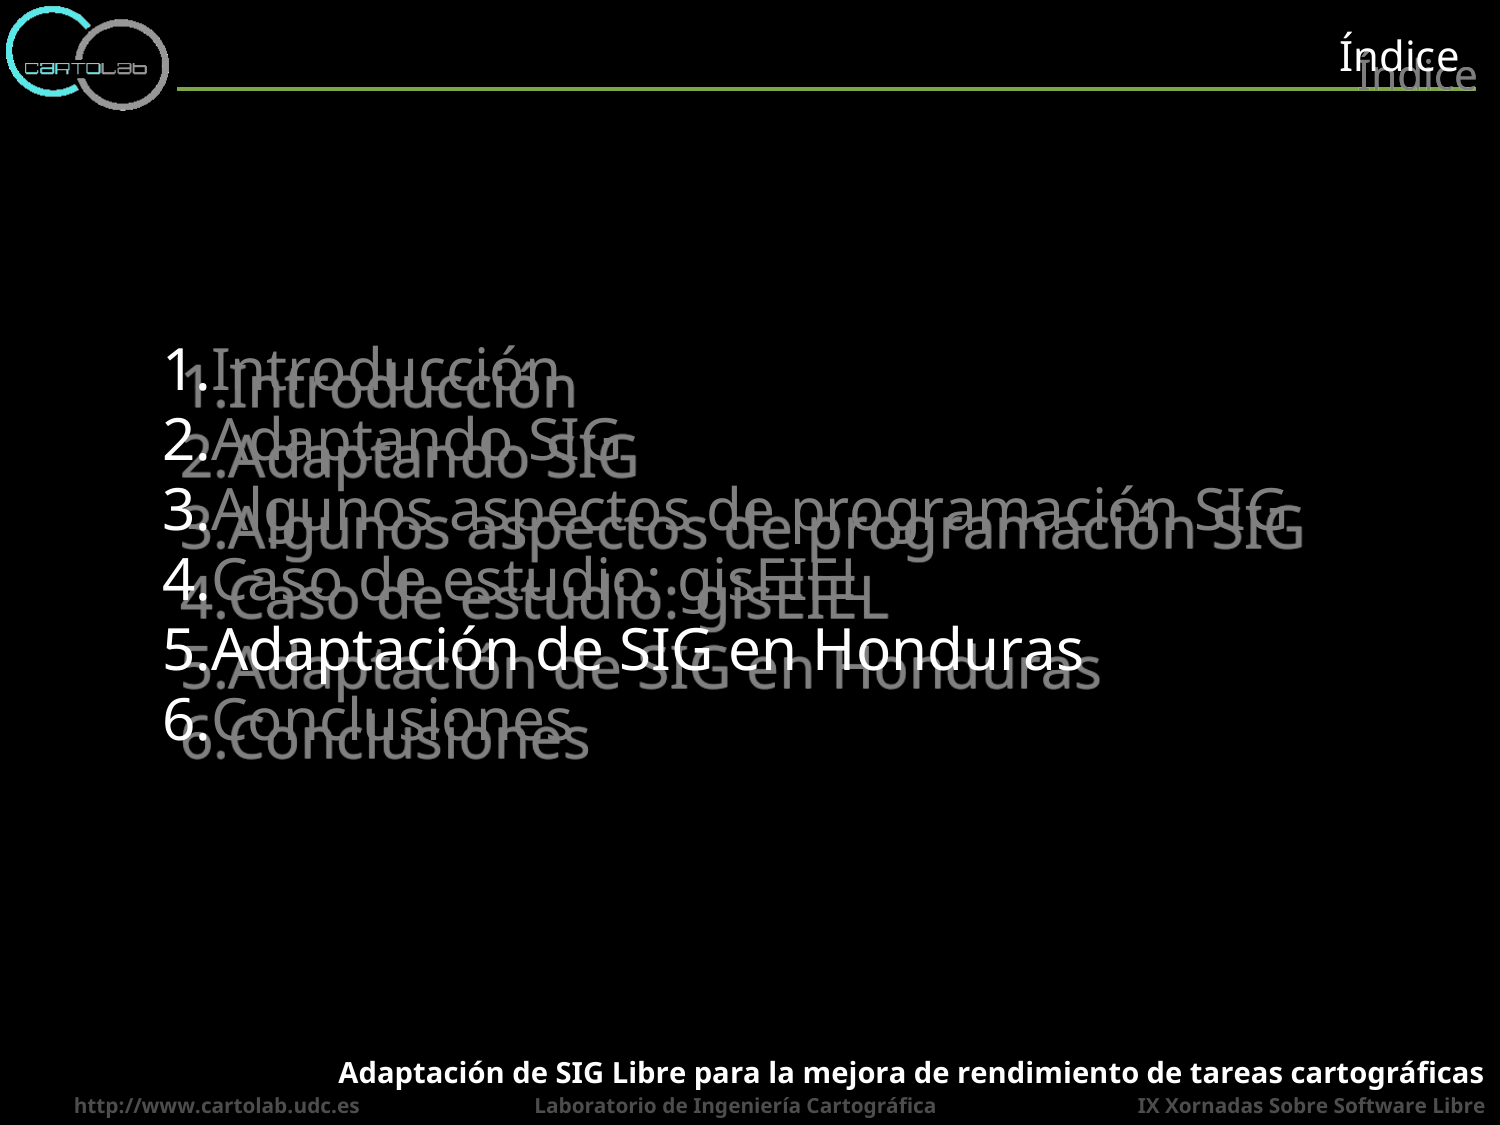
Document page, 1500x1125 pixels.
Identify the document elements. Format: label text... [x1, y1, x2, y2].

text_box Introducción Adaptando SIG Algunos aspectos de programación SIG Caso de estudio: gisEIEL Adaptación de SIG en Honduras Conclusiones [147, 324, 1447, 830]
text_box Índice [1324, 22, 1483, 88]
